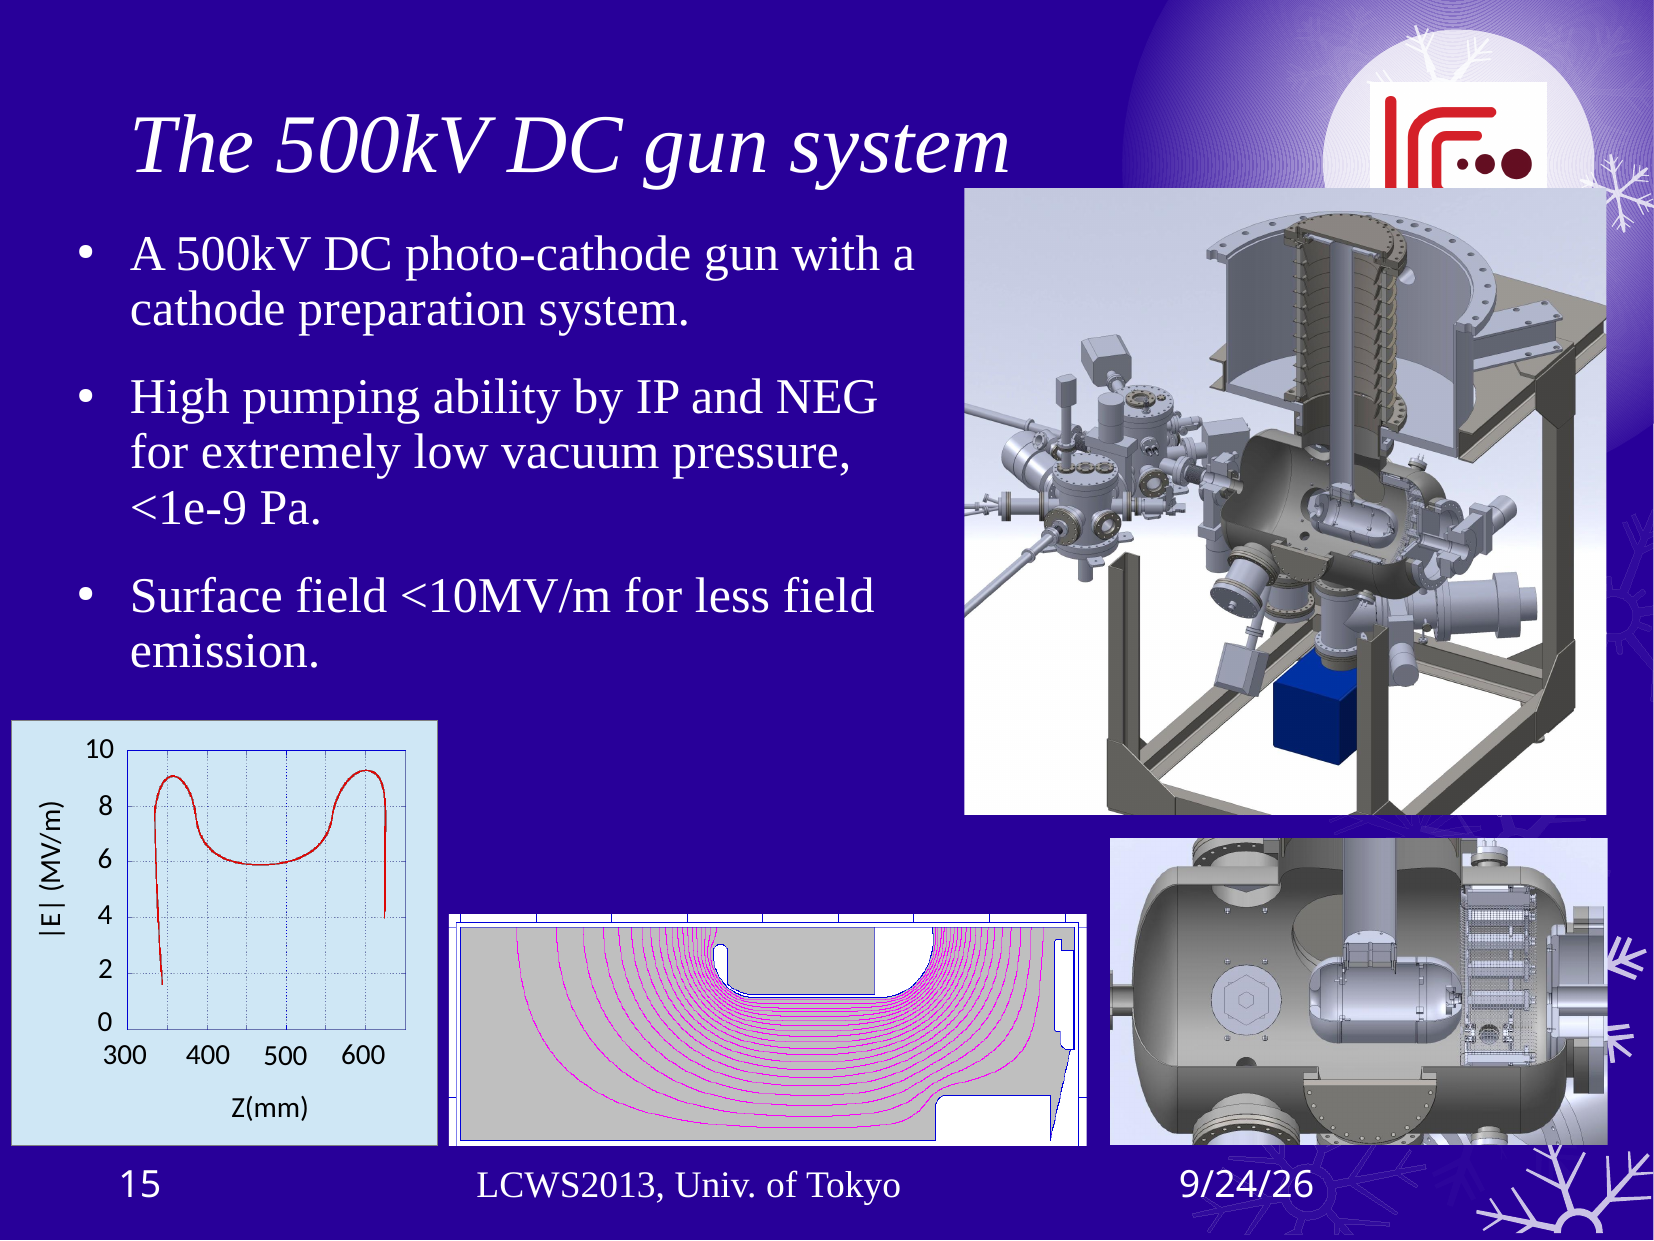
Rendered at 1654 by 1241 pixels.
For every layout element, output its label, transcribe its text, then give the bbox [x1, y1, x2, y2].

text_box [11, 720, 438, 1146]
text_box 300 [87, 1028, 171, 1078]
picture [1110, 838, 1608, 1145]
text_box Z(mm) [216, 1081, 367, 1131]
list A 500kV DC photo-cathode gun with a cathode preparation system. High pumping ability by IP and NEG for extremely low vacuum pressure, <1e-9 Pa. Surface field <10MV/m for less field emission. [59, 226, 934, 686]
text_box 8 [83, 778, 138, 829]
title The 500kV DC gun system [129, 11, 1417, 278]
text_box 10 [69, 722, 147, 772]
text_box 500 [248, 1028, 348, 1079]
picture [964, 82, 1607, 815]
text_box 6 [82, 832, 138, 883]
text_box 600 [326, 1028, 426, 1078]
picture [448, 914, 1087, 1146]
text_box 0 [100, 1014, 109, 1028]
picture [124, 747, 408, 1028]
text_box 0 [82, 994, 157, 1045]
text_box 4 [82, 887, 138, 938]
text_box 400 [171, 1028, 248, 1078]
text_box |E| (MV/m) [23, 786, 74, 956]
text_box 2 [83, 942, 138, 992]
